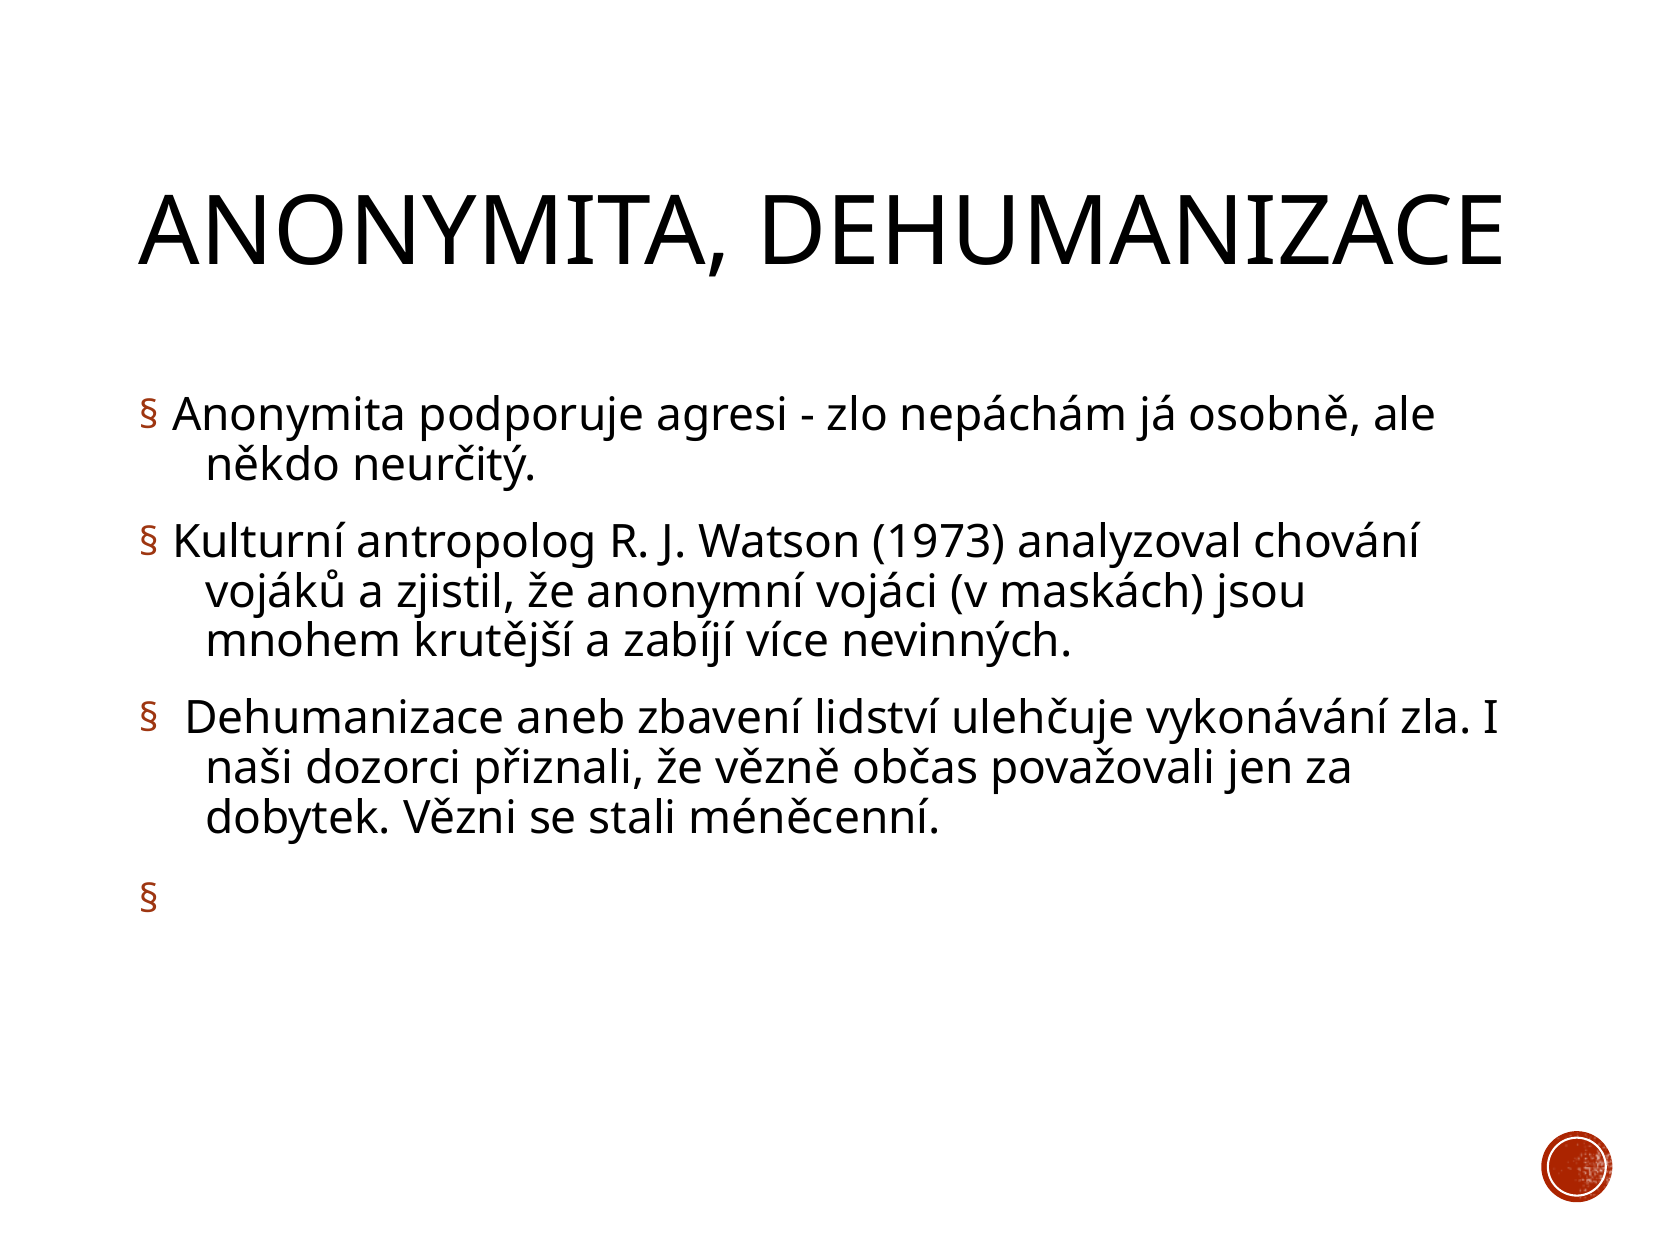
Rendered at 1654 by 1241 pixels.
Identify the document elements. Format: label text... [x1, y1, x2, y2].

title Anonymita, dehumanizace [124, 87, 1530, 379]
list Anonymita podporuje agresi - zlo nepáchám já osobně, ale někdo neurčitý. Kulturní antropolog R. J. Watson (1973) analyzoval chování vojáků a zjistil, že anonymní vojáci (v maskách) jsou mnohem krutější a zabíjí více nevinných. Dehumanizace aneb zbavení lidství ulehčuje vykonávání zla. I naši dozorci přiznali, že vězně občas považovali jen za dobytek. Vězni se stali méněcenní. [124, 383, 1530, 1117]
